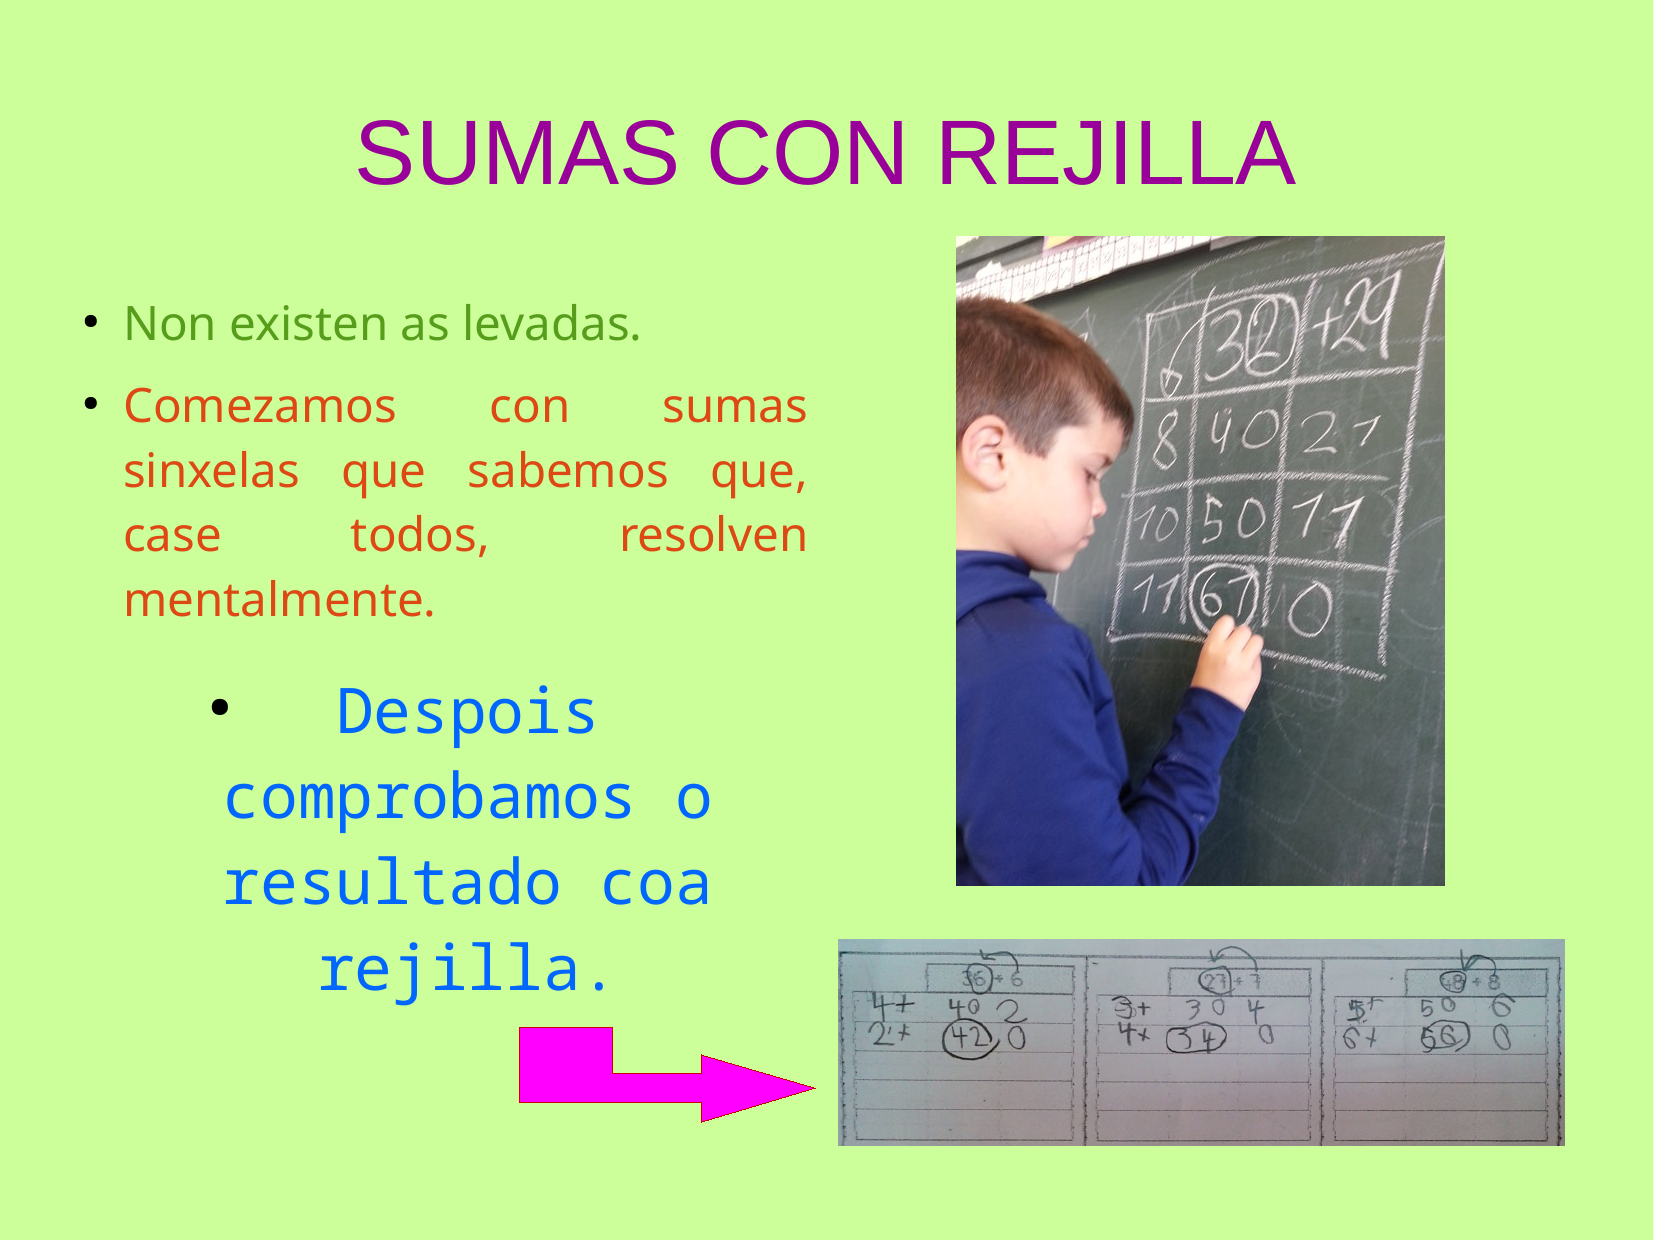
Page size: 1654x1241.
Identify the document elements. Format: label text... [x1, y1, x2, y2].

title SUMAS CON REJILLA [82, 49, 1571, 257]
text_box [519, 1027, 816, 1123]
picture [838, 939, 1565, 1146]
picture [956, 236, 1445, 886]
list Despois comprobamos o resultado coa rejilla. [82, 665, 809, 1009]
list Non existen as levadas. Comezamos con sumas sinxelas que sabemos que, case todos, resolven mentalmente. [82, 290, 809, 634]
